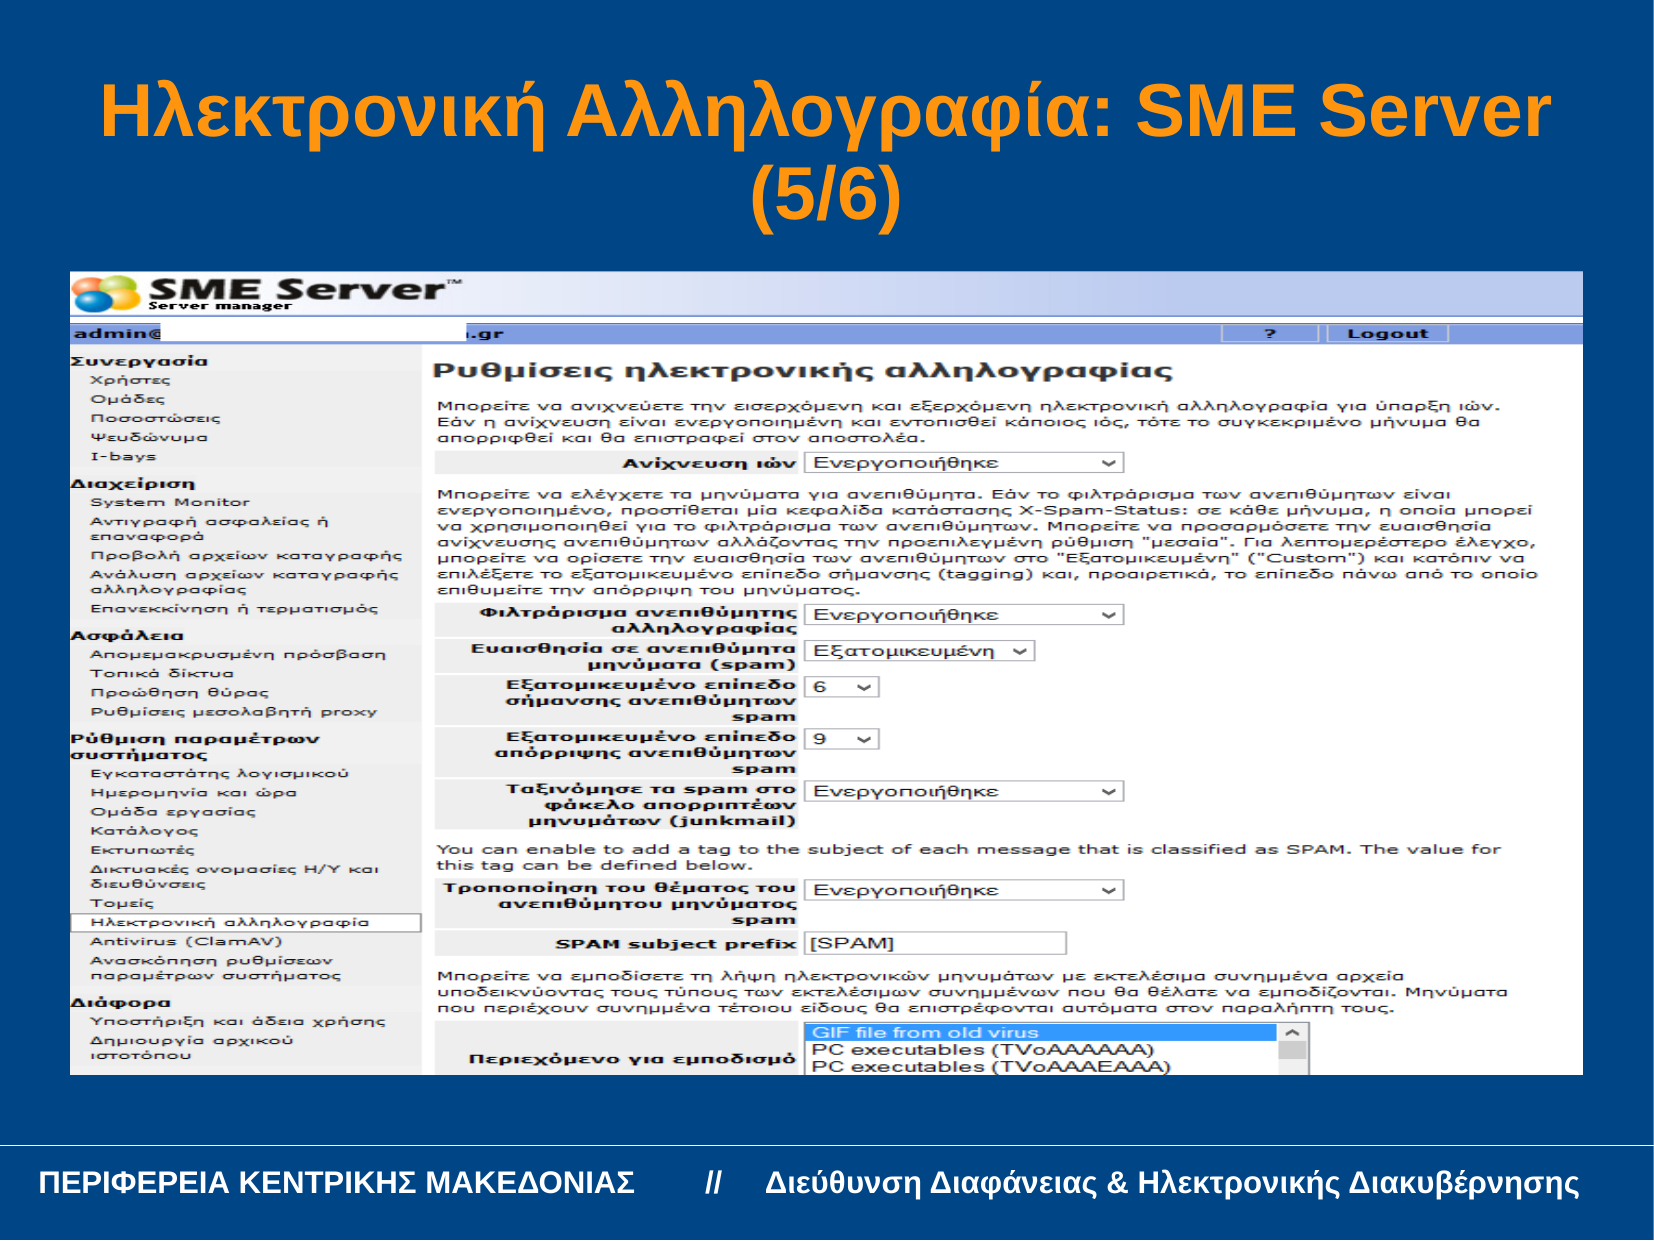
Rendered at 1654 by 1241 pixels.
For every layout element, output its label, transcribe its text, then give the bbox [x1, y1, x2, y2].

picture [70, 271, 1583, 1075]
text_box Ηλεκτρονική Αλληλογραφία: SME Server (5/6) [82, 47, 1571, 253]
text_box ΠΕΡΙΦΕΡΕΙΑ ΚΕΝΤΡΙΚΗΣ ΜΑΚΕΔΟΝΙΑΣ // Διεύθυνση Διαφάνειας & Ηλεκτρονικής Διακυβέρνησης [23, 1157, 1654, 1208]
